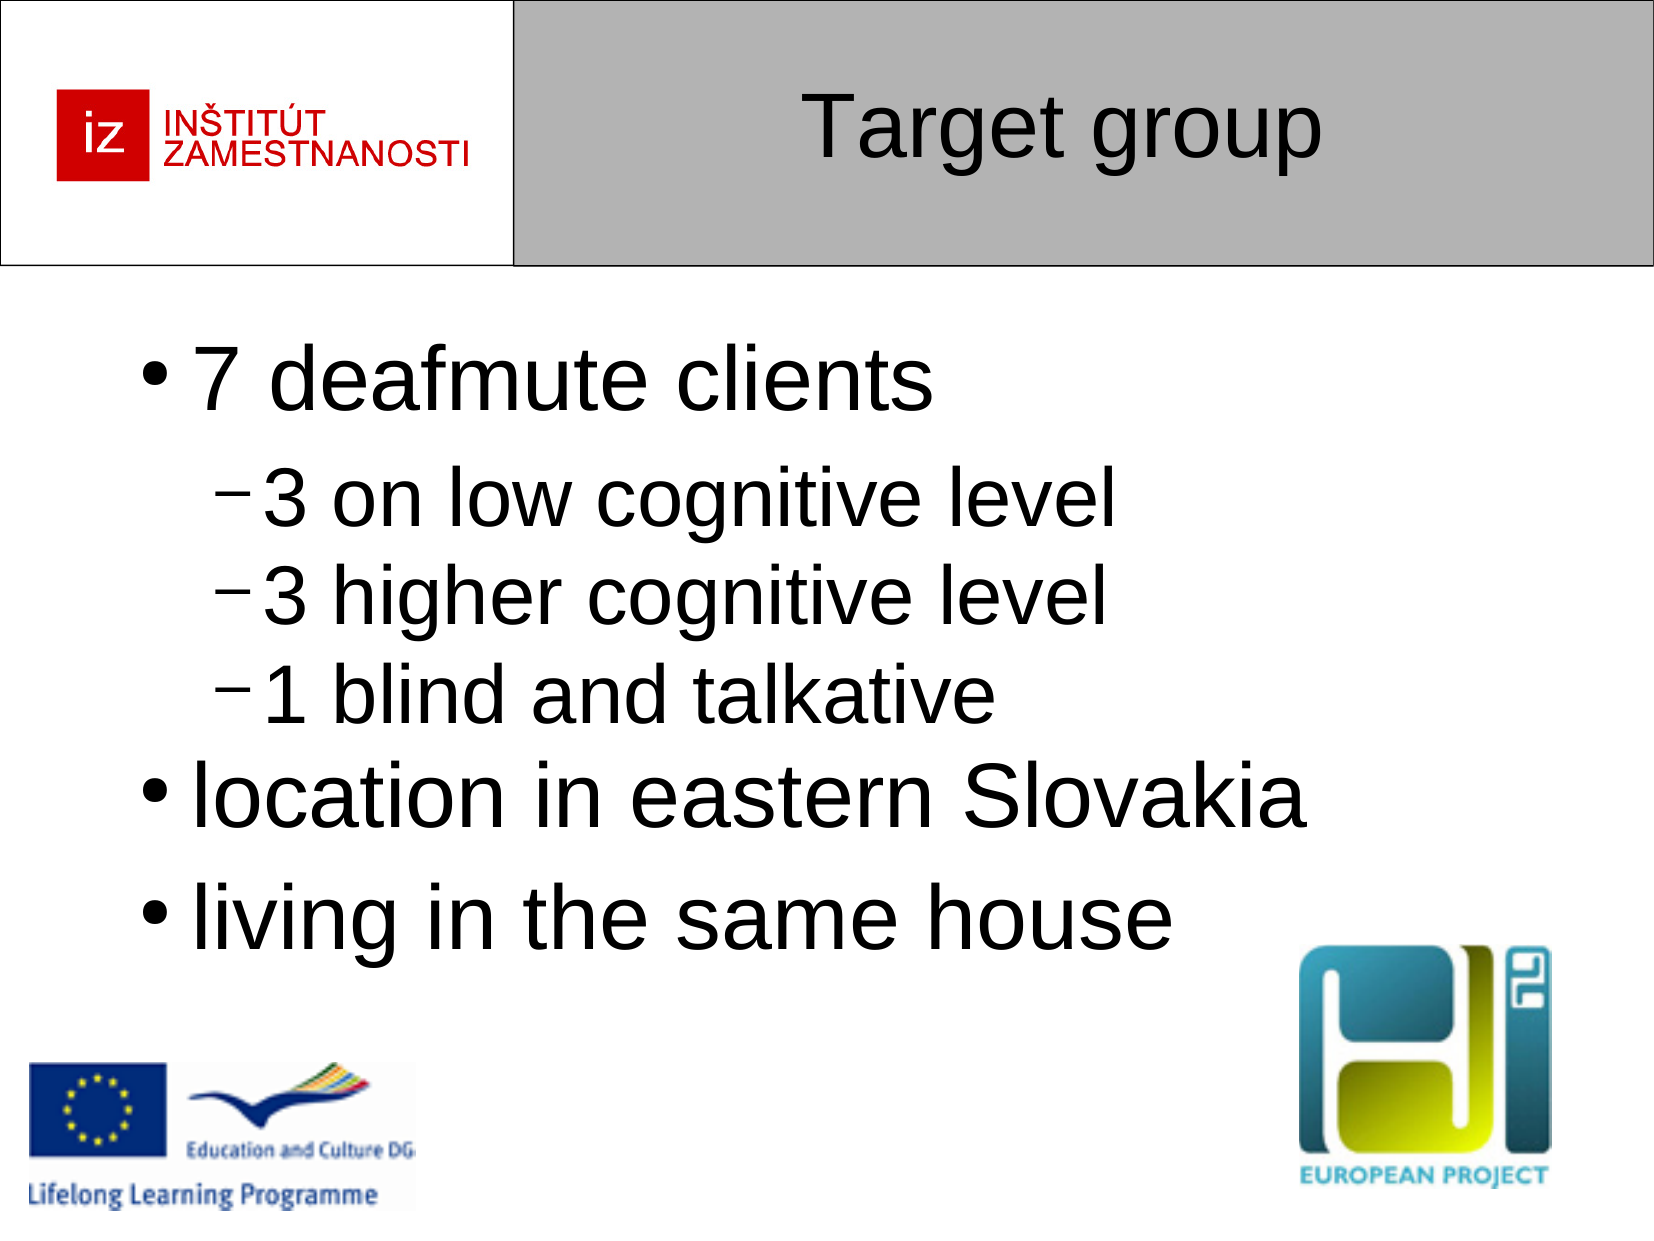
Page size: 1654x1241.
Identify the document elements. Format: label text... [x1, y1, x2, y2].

list 7 deafmute clients 3 on low cognitive level 3 higher cognitive level 1 blind and talkative location in eastern Slovakia living in the same house [121, 344, 1533, 1112]
title Target group [561, 37, 1565, 229]
picture [29, 1062, 416, 1211]
picture [1299, 944, 1552, 1189]
picture [5, 8, 512, 257]
